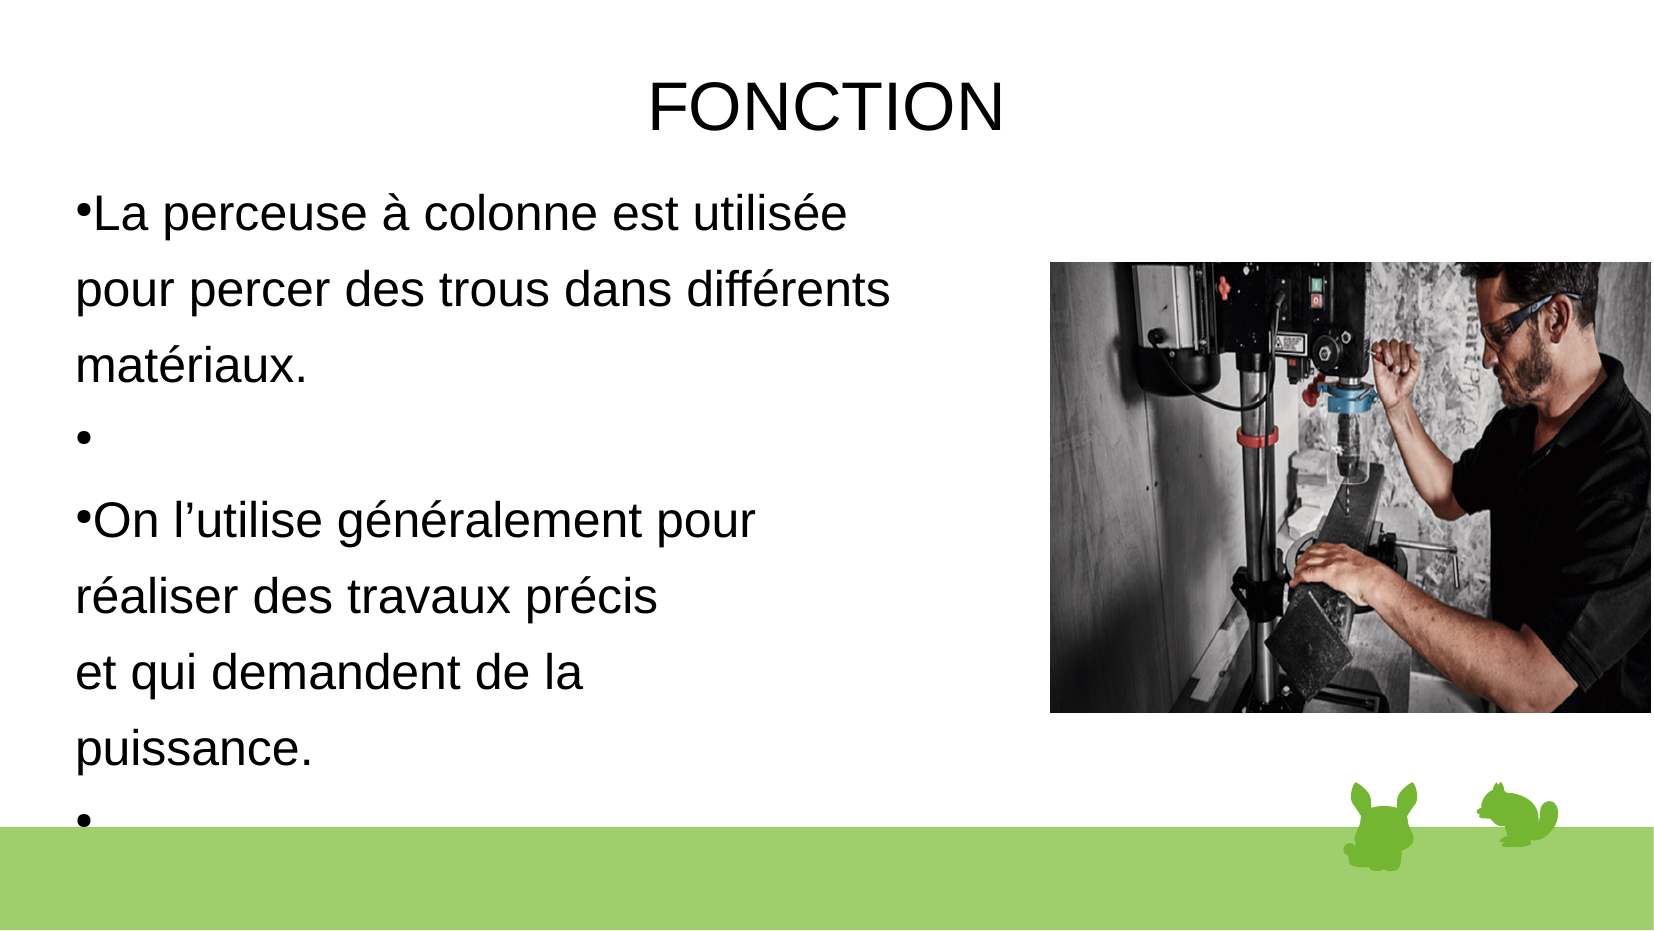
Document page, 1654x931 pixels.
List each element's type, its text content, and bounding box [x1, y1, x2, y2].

title FONCTION [88, 29, 1565, 178]
list La perceuse à colonne est utilisée pour percer des trous dans différents matériaux. [75, 187, 976, 412]
list On l’utilise généralement pour réaliser des travaux précis et qui demandent de la puissance. [75, 412, 976, 788]
picture [1050, 262, 1651, 713]
